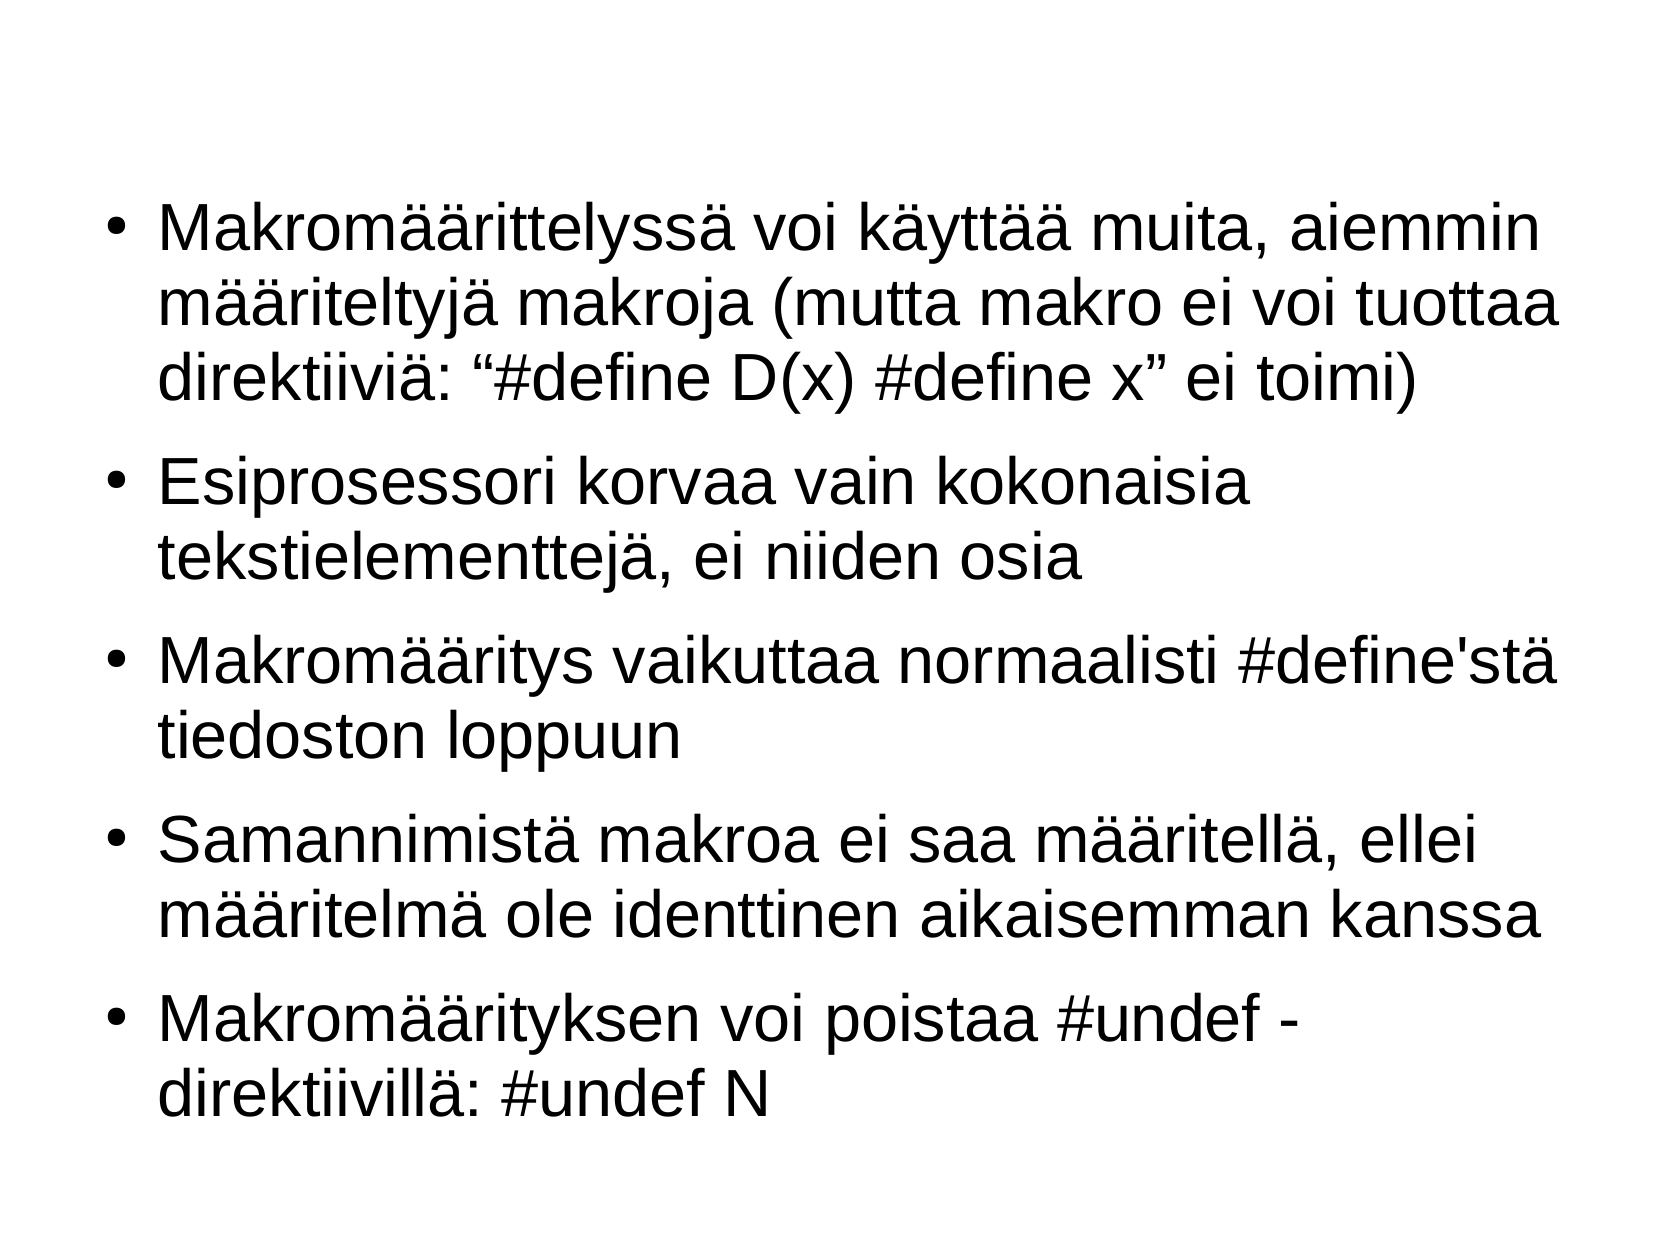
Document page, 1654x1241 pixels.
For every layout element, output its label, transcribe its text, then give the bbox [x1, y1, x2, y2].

list Makromäärittelyssä voi käyttää muita, aiemmin määriteltyjä makroja (mutta makro ei voi tuottaa direktiiviä: “#define D(x) #define x” ei toimi) Esiprosessori korvaa vain kokonaisia tekstielementtejä, ei niiden osia Makromääritys vaikuttaa normaalisti #define'stä tiedoston loppuun Samannimistä makroa ei saa määritellä, ellei määritelmä ole identtinen aikaisemman kanssa Makromäärityksen voi poistaa #undef -direktiivillä: #undef N [86, 190, 1576, 1131]
